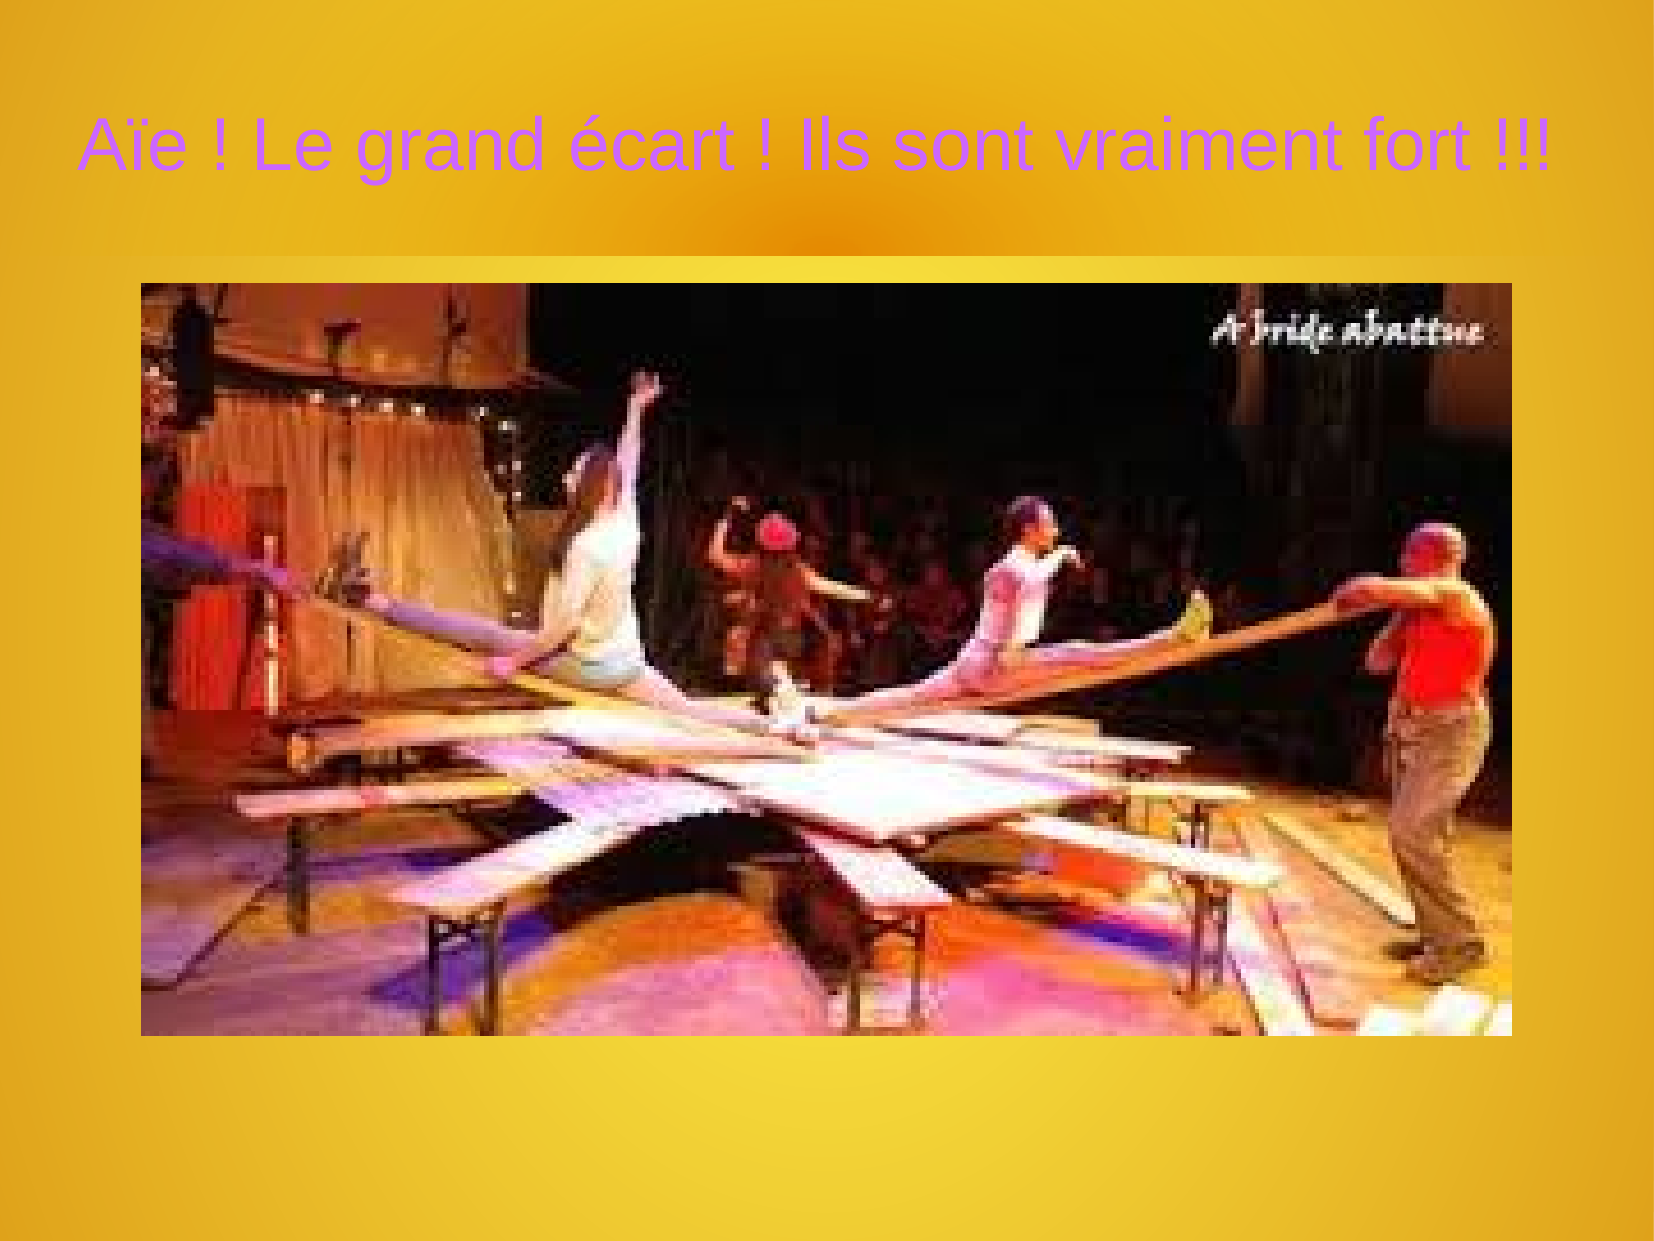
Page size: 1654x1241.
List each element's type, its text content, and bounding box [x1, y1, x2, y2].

title Aïe ! Le grand écart ! Ils sont vraiment fort !!! [47, 40, 1607, 249]
picture [141, 283, 1512, 1036]
